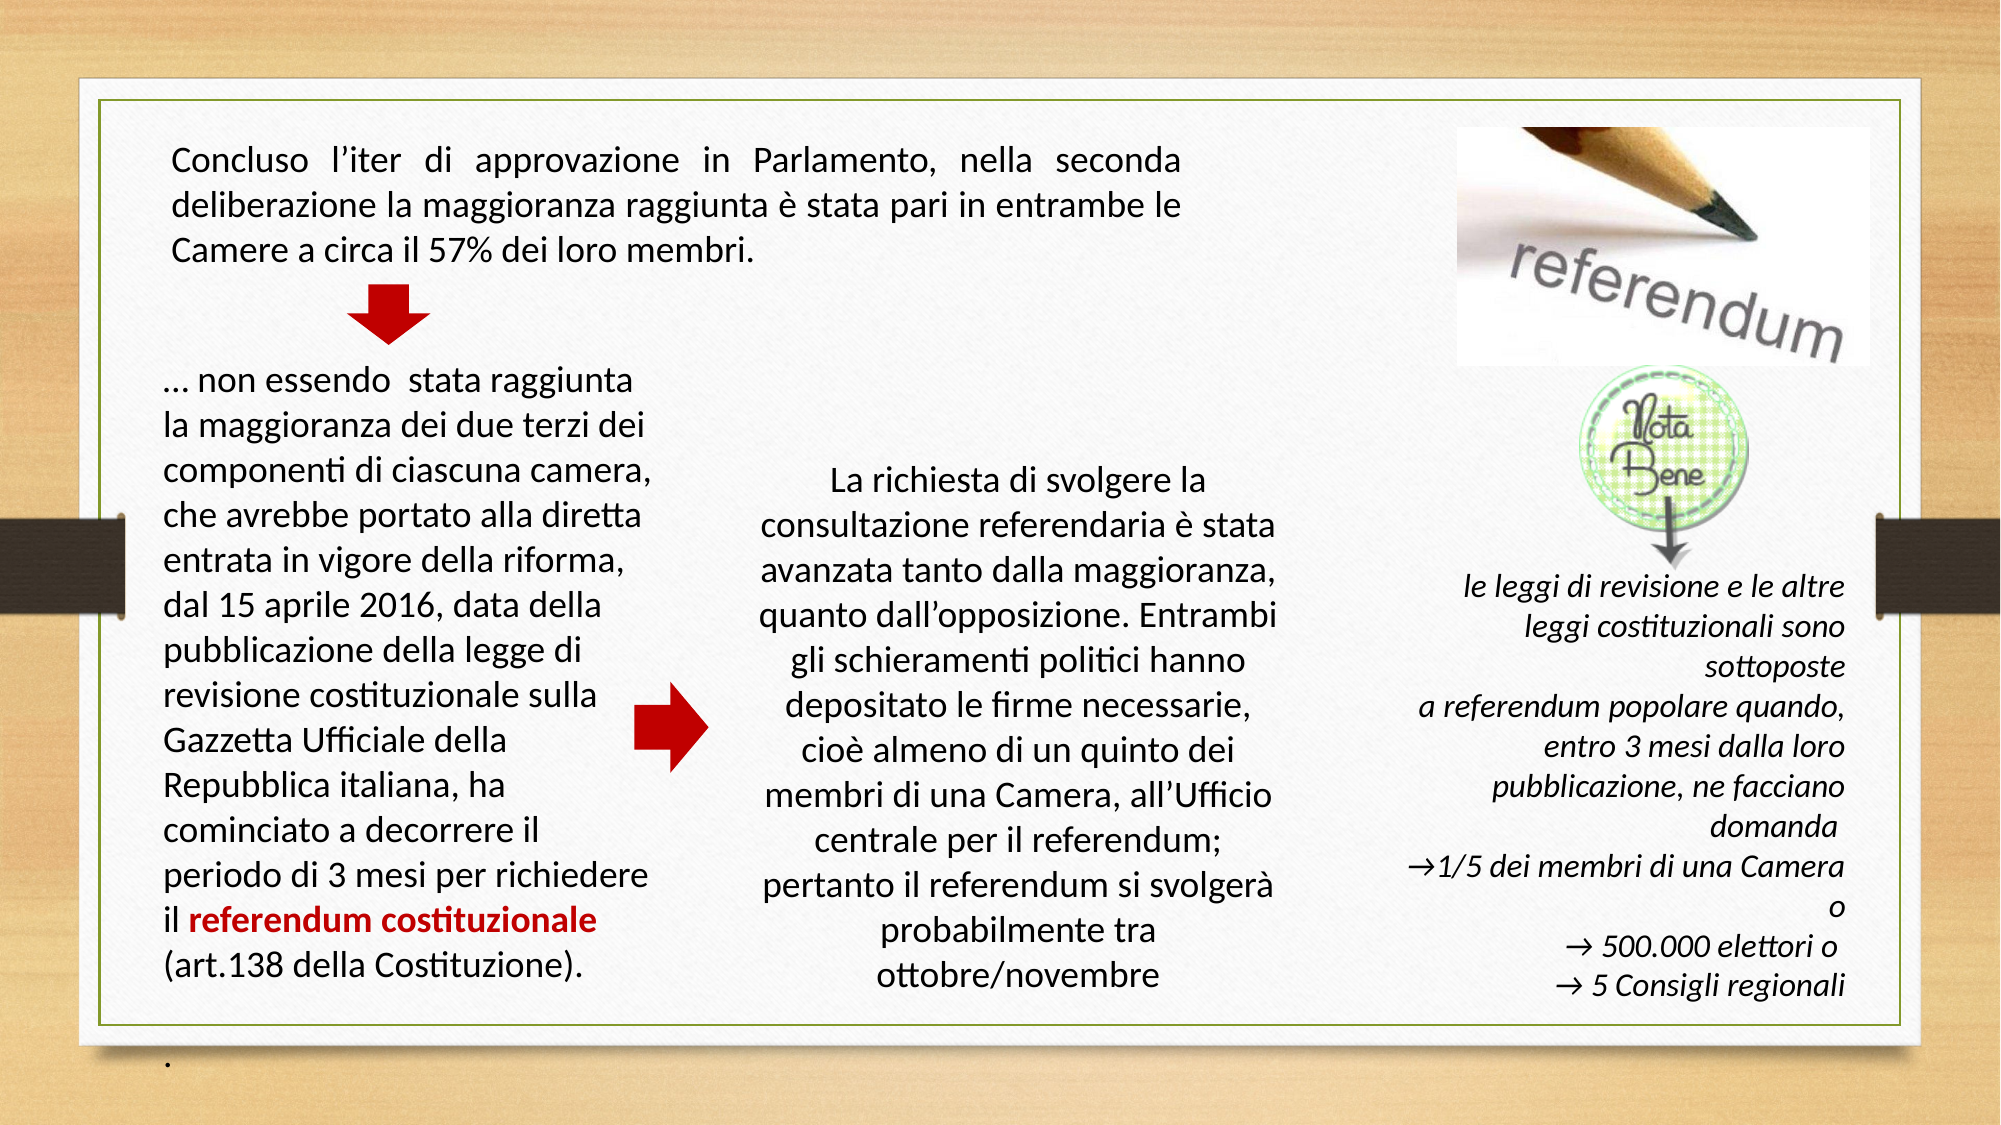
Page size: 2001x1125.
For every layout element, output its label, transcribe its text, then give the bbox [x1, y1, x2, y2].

picture [1457, 127, 1870, 573]
text_box Concluso l’iter di approvazione in Parlamento, nella seconda deliberazione la maggioranza raggiunta è stata pari in entrambe le Camere a circa il 57% dei loro membri. [156, 127, 1208, 277]
text_box … non essendo stata raggiunta la maggioranza dei due terzi dei componenti di ciascuna camera, che avrebbe portato alla diretta entrata in vigore della riforma, dal 15 aprile 2016, data della pubblicazione della legge di revisione costituzionale sulla Gazzetta Ufficiale della Repubblica italiana, ha cominciato a decorrere il periodo di 3 mesi per richiedere il referendum costituzionale (art.138 della Costituzione). . [148, 302, 681, 1082]
text_box le leggi di revisione e le altre leggi costituzionali sono sottoposte a referendum popolare quando, entro 3 mesi dalla loro pubblicazione, ne facciano domanda →1/5 dei membri di una Camera o → 500.000 elettori o → 5 Consigli regionali [1391, 557, 1870, 1011]
text_box [350, 285, 428, 344]
text_box La richiesta di svolgere la consultazione referendaria è stata avanzata tanto dalla maggioranza, quanto dall’opposizione. Entrambi gli schieramenti politici hanno depositato le firme necessarie, cioè almeno di un quinto dei membri di una Camera, all’Ufficio centrale per il referendum; pertanto il referendum si svolgerà probabilmente tra ottobre/novembre [736, 447, 1301, 1002]
text_box [635, 684, 708, 771]
